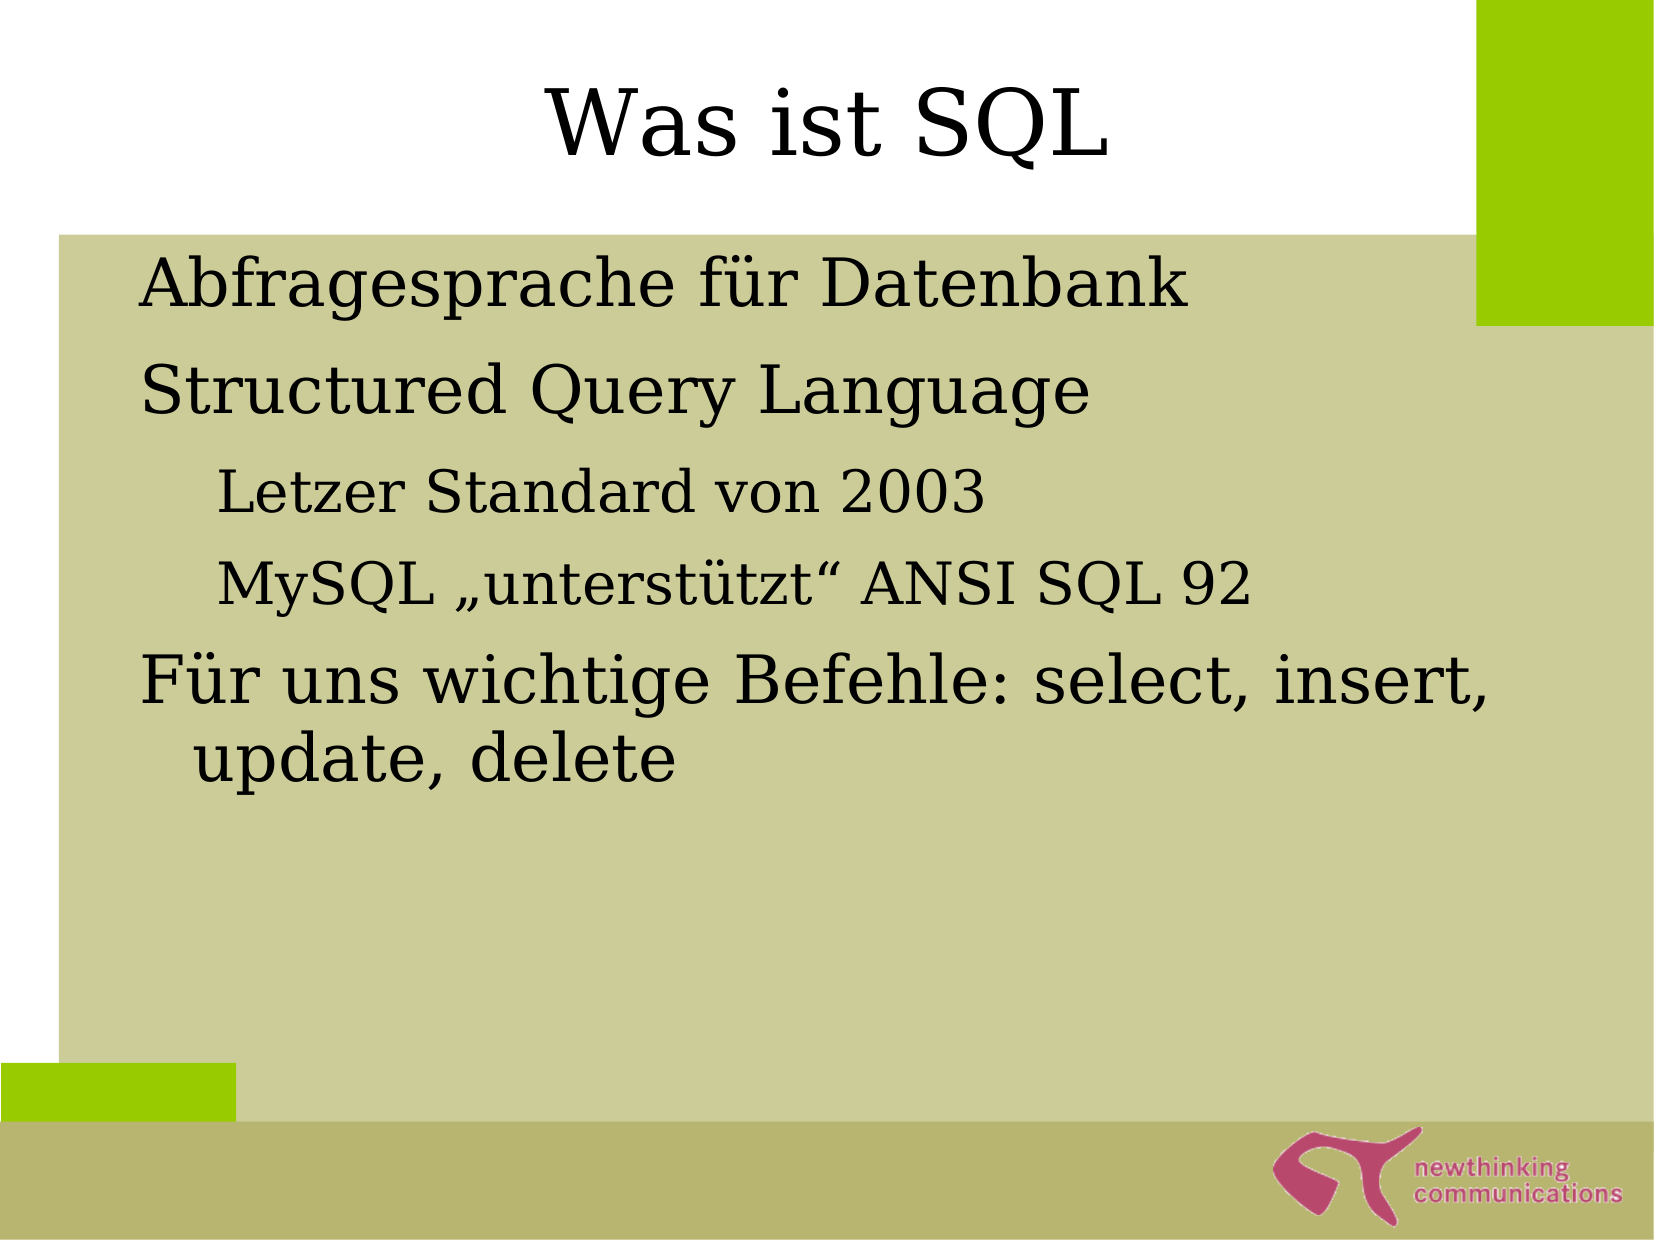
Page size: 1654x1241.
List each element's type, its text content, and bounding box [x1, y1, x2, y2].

list Abfragesprache für Datenbank Structured Query Language Letzer Standard von 2003 MySQL „unterstützt“ ANSI SQL 92 Für uns wichtige Befehle: select, insert, update, delete [121, 244, 1534, 1026]
title Was ist SQL [121, 20, 1534, 228]
picture [1273, 1127, 1641, 1241]
